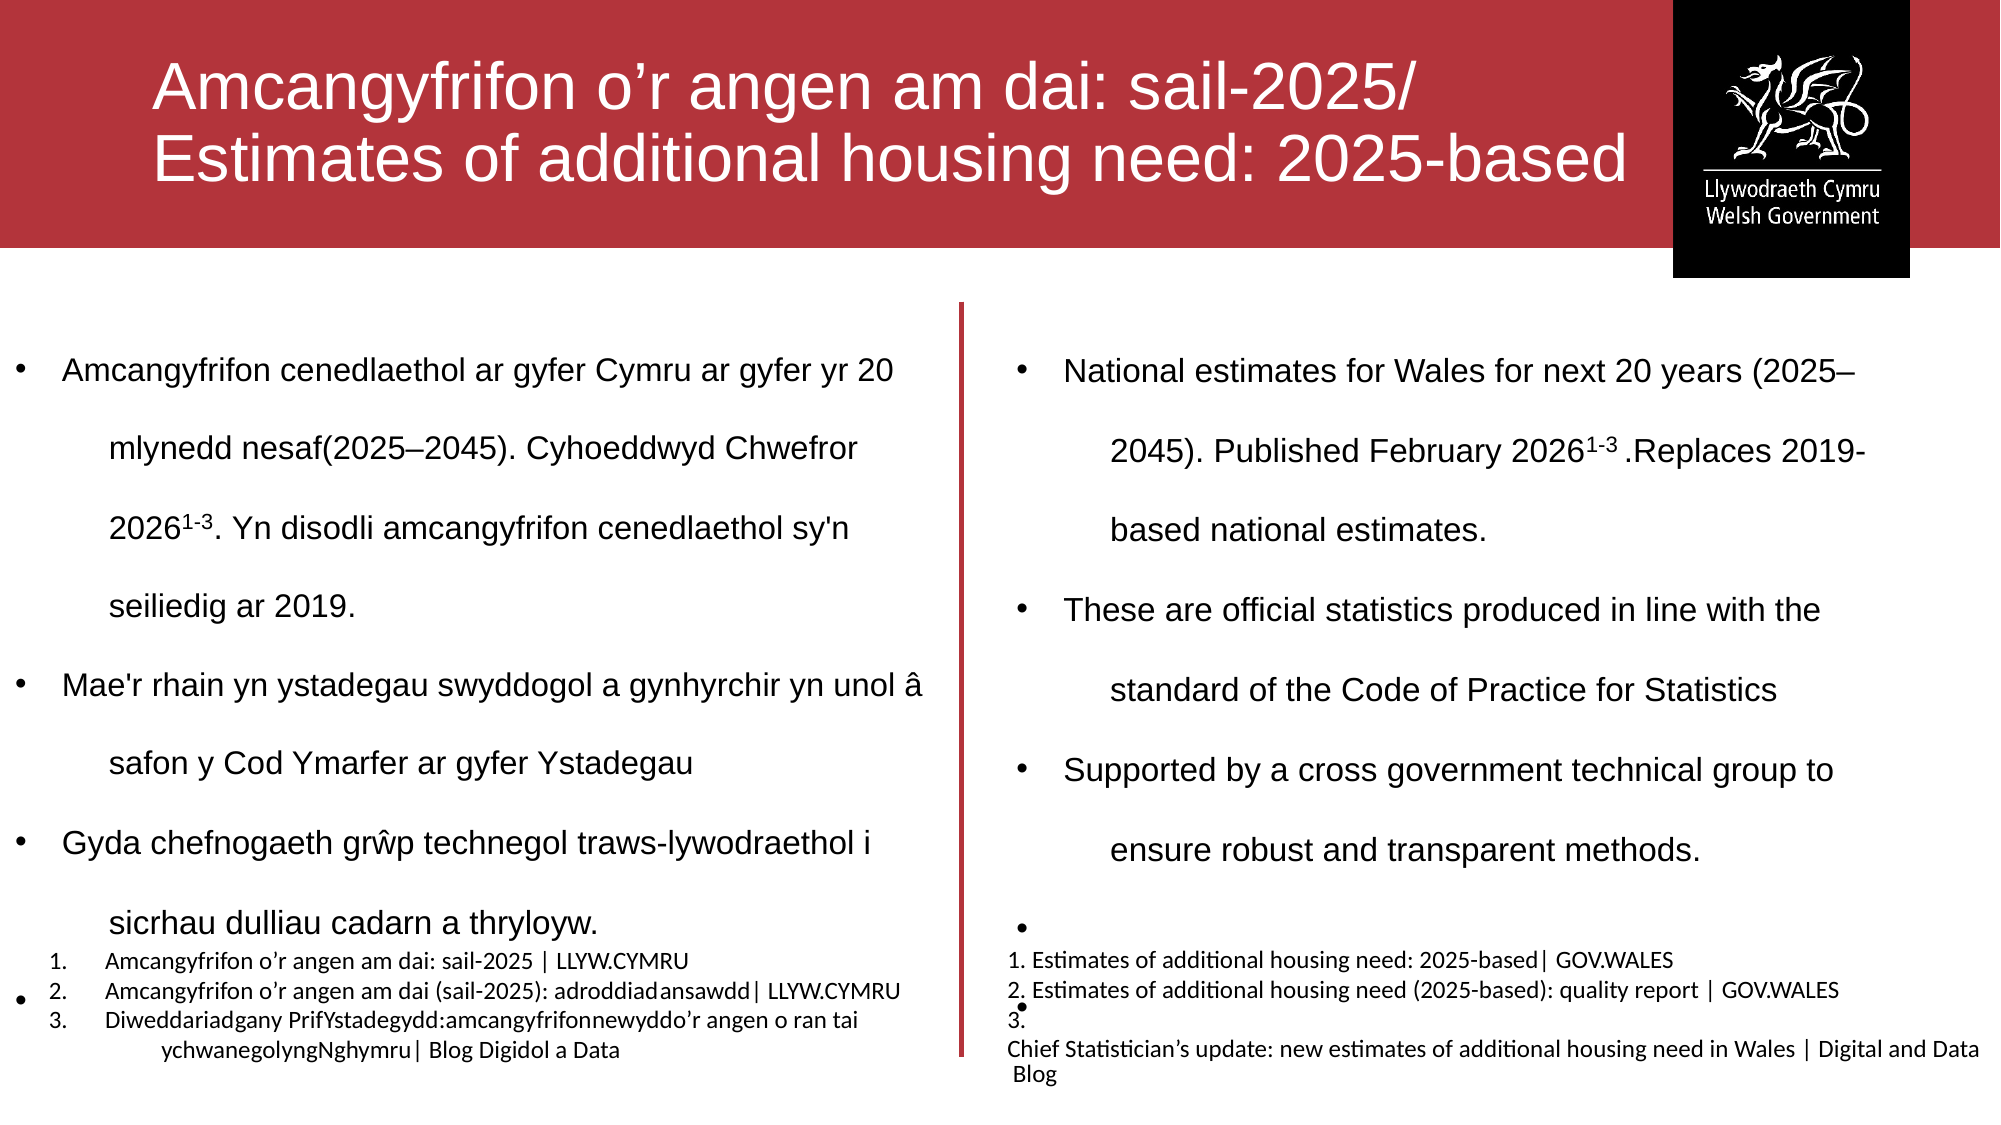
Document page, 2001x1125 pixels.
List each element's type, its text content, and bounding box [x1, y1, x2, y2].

text_box 1. Estimates of additional housing need: 2025-based| GOV.WALES 2. Estimates of additional housing need (2025-based): quality report | GOV.WALES 3. Chief Statistician’s update: new estimates of additional housing need in Wales | Digital and Data Blog [992, 935, 2000, 1072]
title Amcangyfrifon o’r angen am dai: sail-2025/ Estimates of additional housing need: 2025-based [137, 15, 1655, 233]
text_box Amcangyfrifon cenedlaethol ar gyfer Cymru ar gyfer yr 20 mlynedd nesaf(2025–2045). Cyhoeddwyd Chwefror 20261-3. Yn disodli amcangyfrifon cenedlaethol sy'n seiliedig ar 2019. Mae'r rhain yn ystadegau swyddogol a gynhyrchir yn unol â safon y Cod Ymarfer ar gyfer Ystadegau Gyda chefnogaeth grŵp technegol traws-lywodraethol i sicrhau dulliau cadarn a thryloyw. [0, 302, 959, 907]
text_box National estimates for Wales for next 20 years (2025–2045). Published February 20261-3 .Replaces 2019-based national estimates. These are official statistics produced in line with the standard of the Code of Practice for Statistics Supported by a cross government technical group to ensure robust and transparent methods. [1001, 302, 1960, 907]
text_box Amcangyfrifon o’r angen am dai: sail-2025 | LLYW.CYMRU Amcangyfrifon o’r angen am dai (sail-2025): adroddiad ansawdd | LLYW.CYMRU Diweddariad gan y Prif Ystadegydd: amcangyfrifon newydd o’r angen o ran tai ychwanegol yng Nghymru | Blog Digidol a Data [33, 936, 993, 1073]
